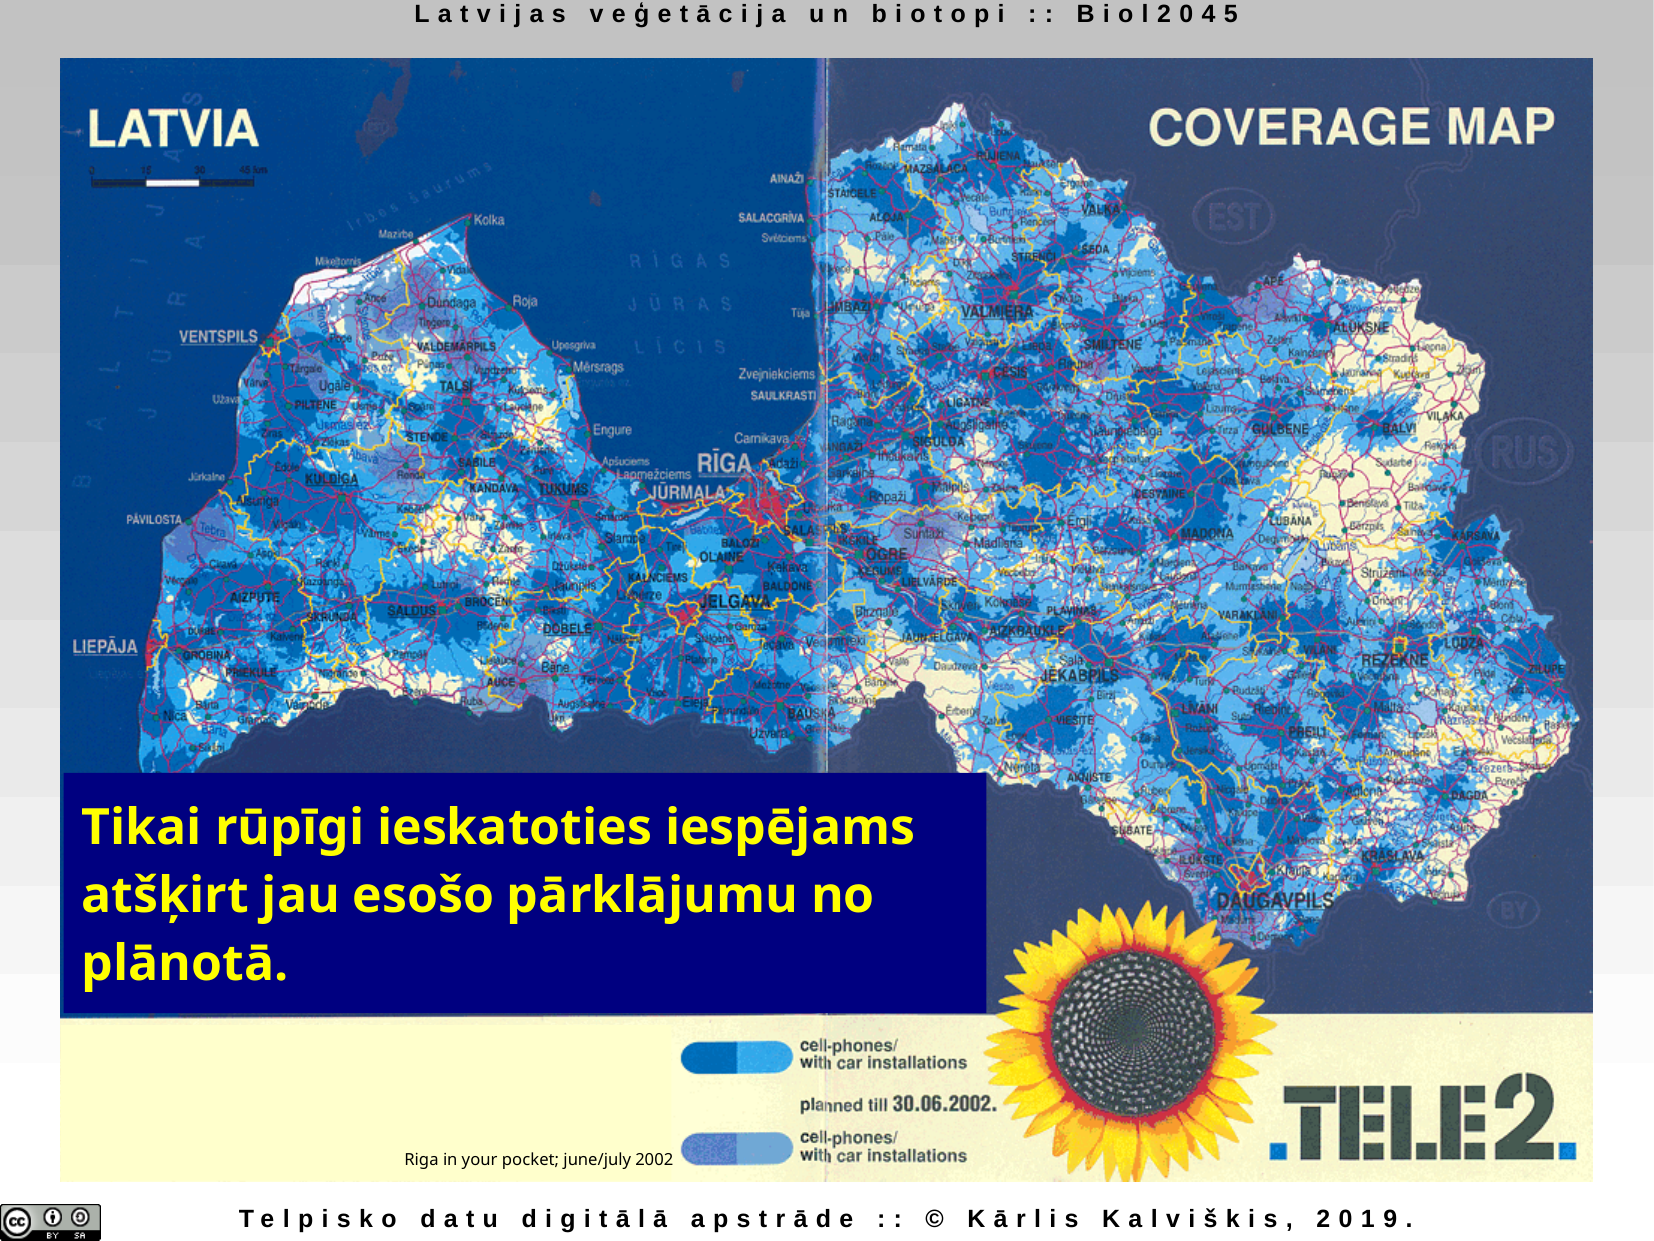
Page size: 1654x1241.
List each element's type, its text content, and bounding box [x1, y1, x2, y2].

picture [0, 0, 1654, 1241]
text_box Riga in your pocket; june/july 2002 [72, 1146, 674, 1171]
text_box Tikai rūpīgi ieskatoties iespējams atšķirt jau esošo pārklājumu no plānotā. [63, 798, 987, 1014]
text_box [60, 1025, 672, 1181]
